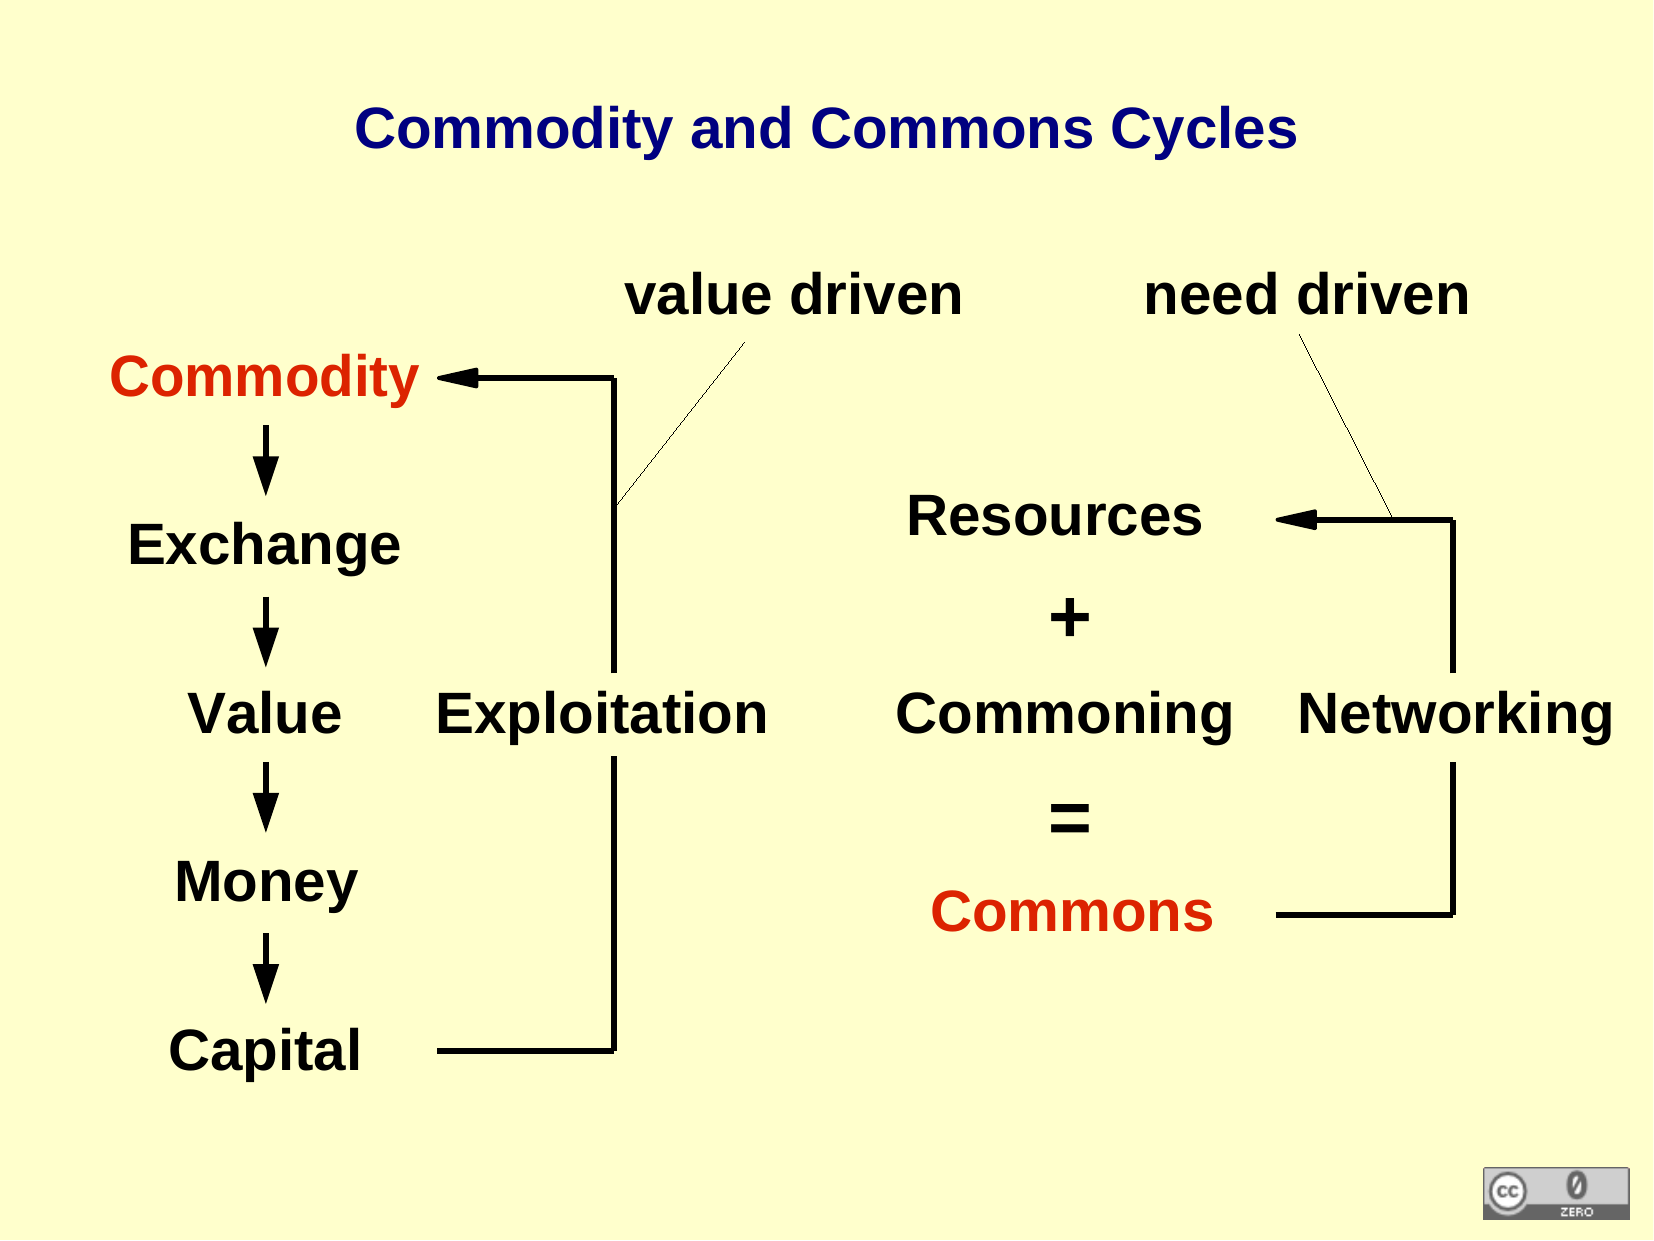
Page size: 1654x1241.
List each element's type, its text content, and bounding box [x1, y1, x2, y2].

text_box = [1033, 767, 1107, 867]
text_box Networking [1283, 673, 1630, 754]
text_box Commodity [94, 336, 435, 417]
text_box Commons [915, 871, 1230, 952]
title Commodity and Commons Cycles [82, 55, 1571, 201]
text_box value driven [609, 253, 980, 335]
text_box Commoning [881, 673, 1251, 754]
text_box Resources [891, 475, 1220, 556]
text_box Capital [153, 1009, 378, 1090]
picture [1483, 1167, 1630, 1220]
text_box Value [172, 673, 355, 754]
text_box Exploitation [420, 673, 785, 754]
text_box Exchange [112, 504, 418, 585]
text_box Money [159, 841, 374, 922]
text_box + [1033, 566, 1107, 666]
text_box need driven [1129, 253, 1487, 335]
